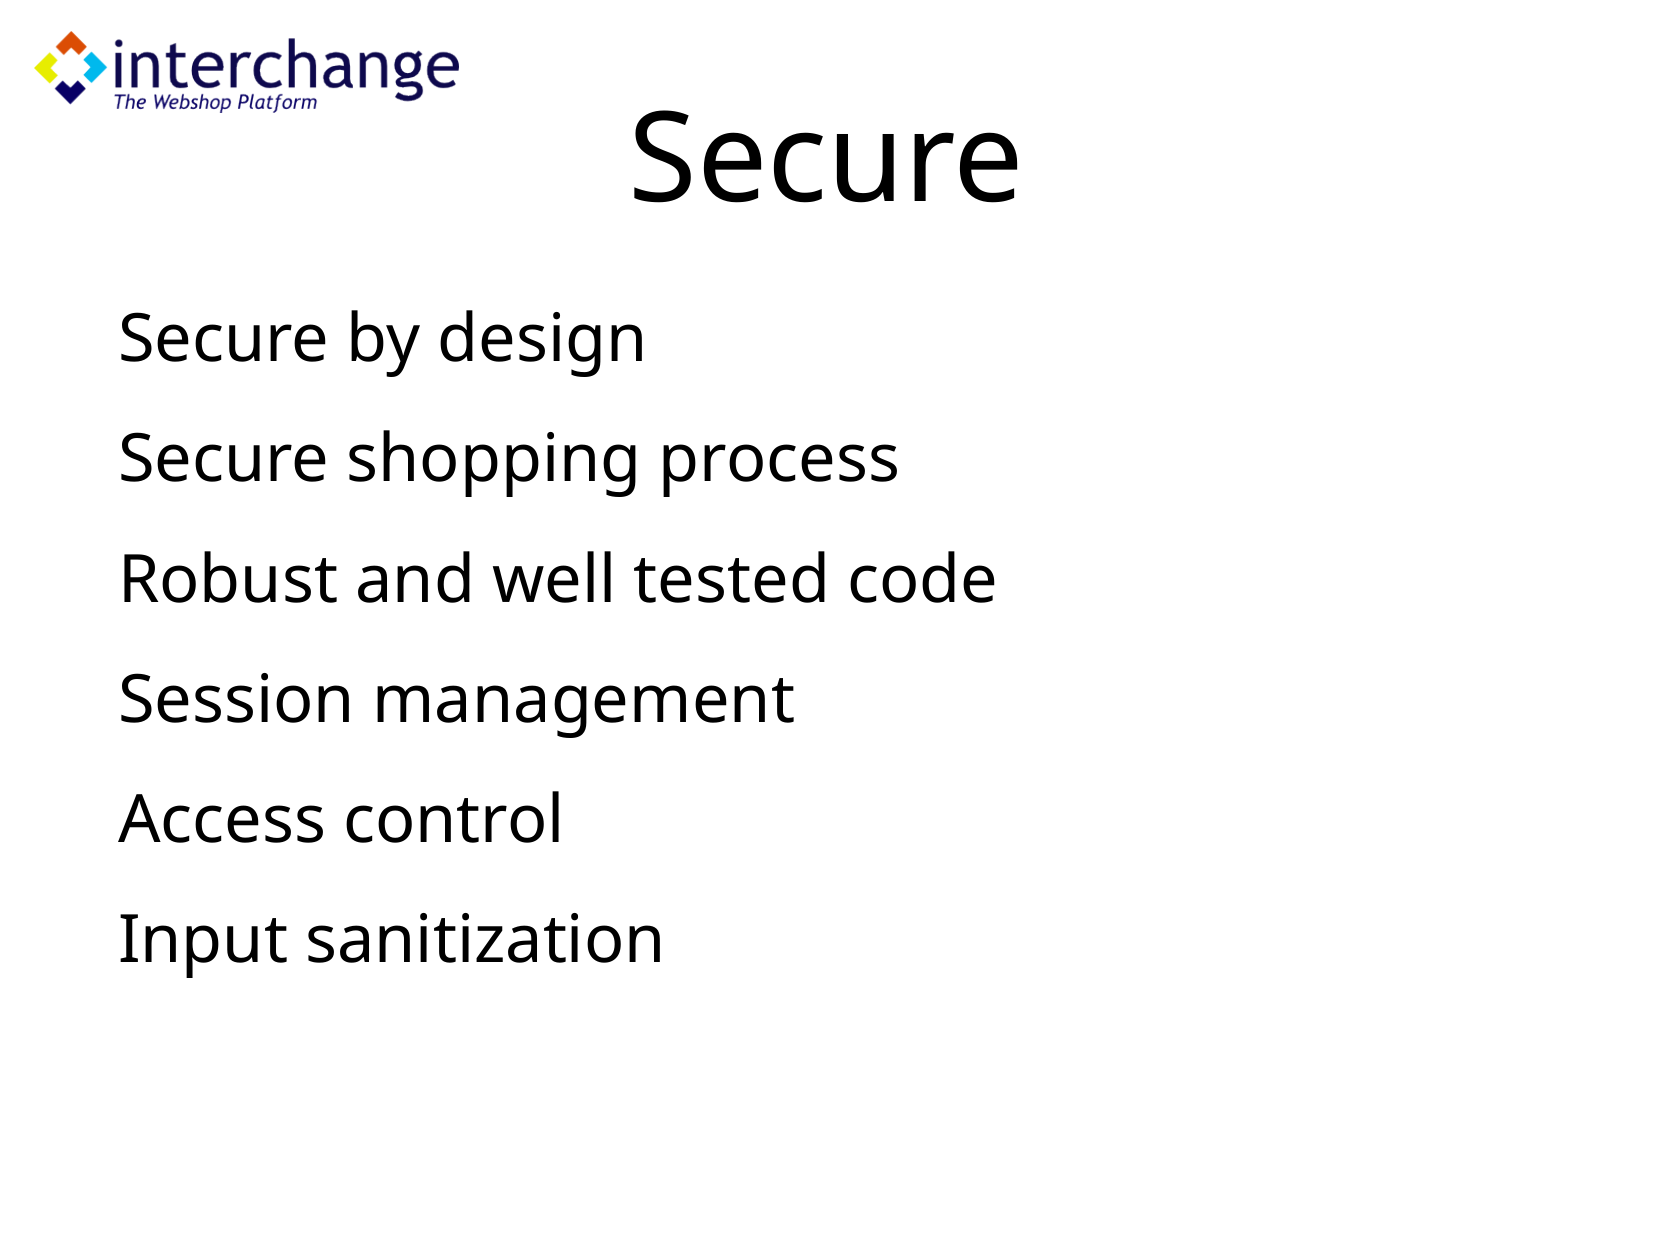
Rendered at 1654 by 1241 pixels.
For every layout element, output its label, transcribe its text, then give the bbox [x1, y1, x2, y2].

list Secure by design Secure shopping process Robust and well tested code Session management Access control Input sanitization [82, 290, 1571, 1109]
title Secure [82, 49, 1571, 257]
picture [34, 31, 459, 113]
